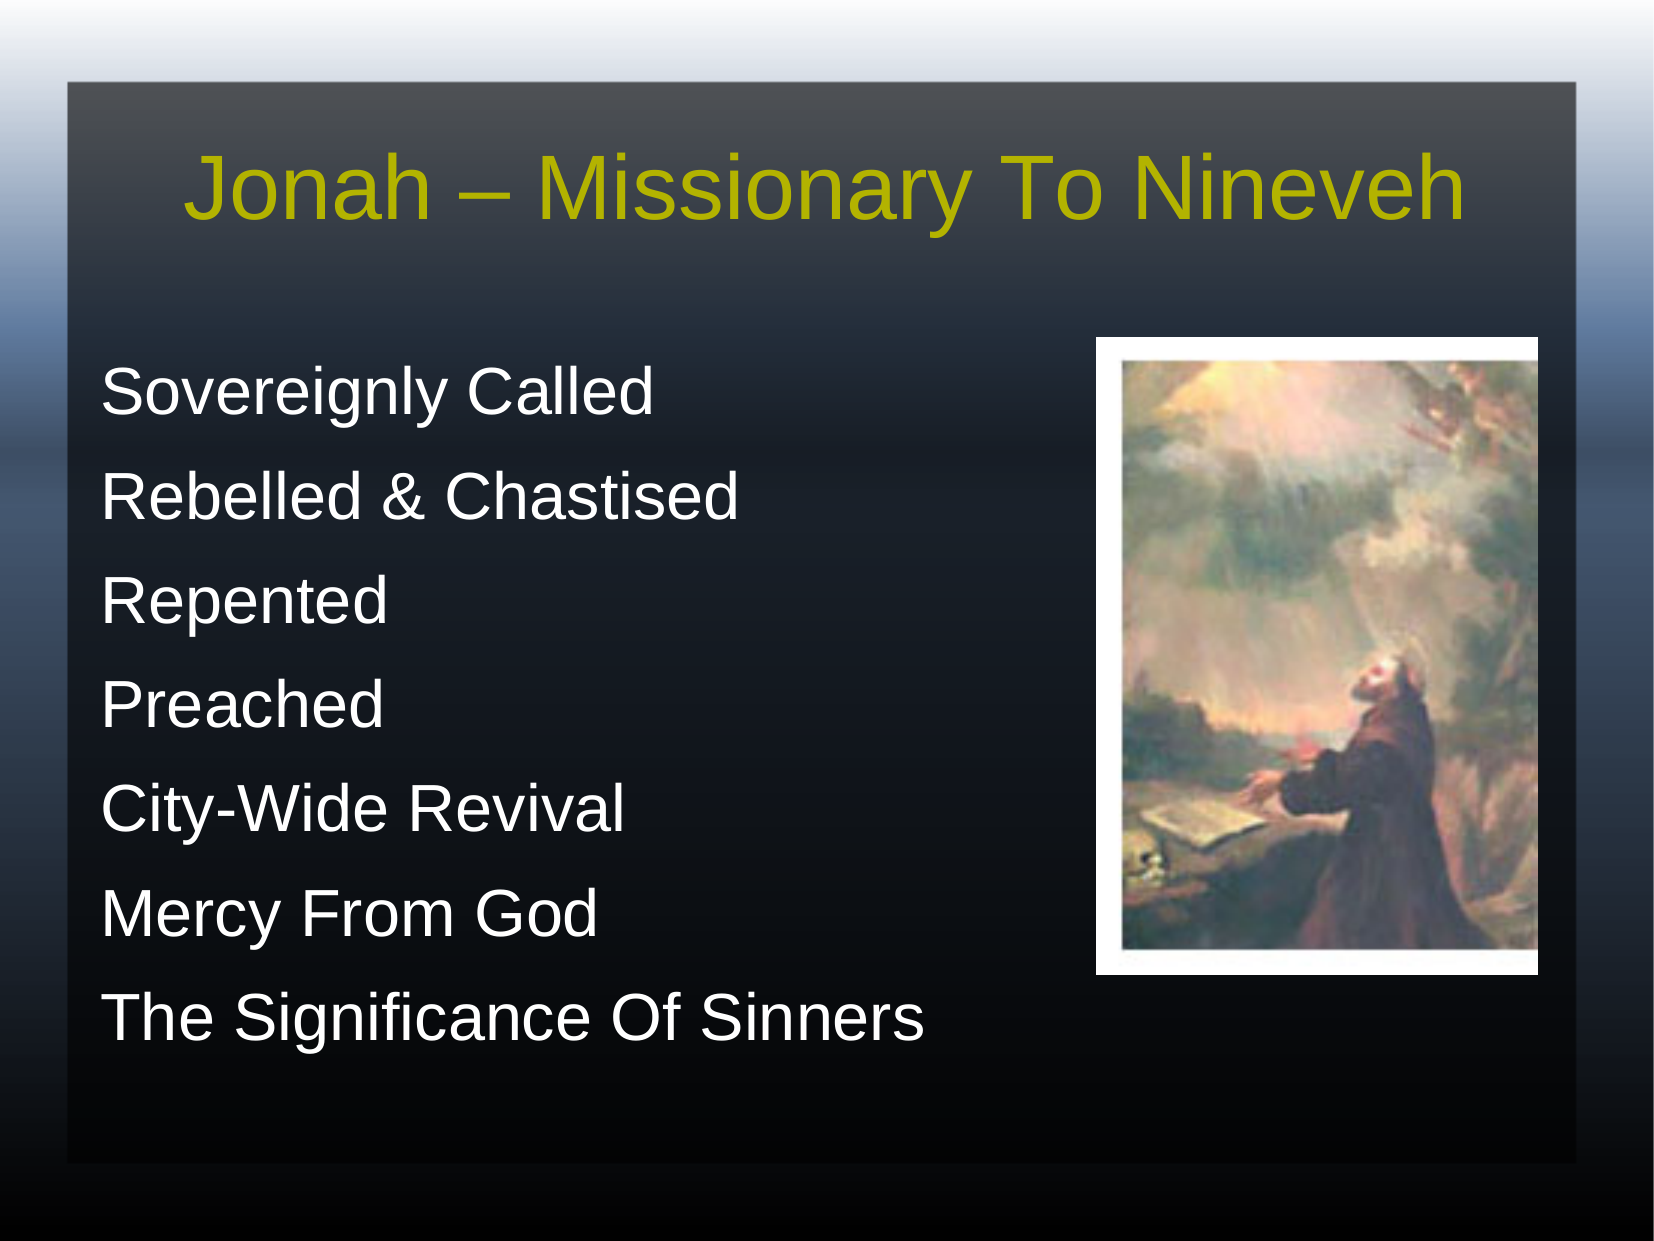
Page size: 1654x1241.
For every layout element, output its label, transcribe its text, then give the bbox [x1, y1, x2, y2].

title Jonah – Missionary To Nineveh [82, 92, 1571, 285]
list Sovereignly Called Rebelled & Chastised Repented Preached City-Wide Revival Mercy From God The Significance Of Sinners [82, 354, 1163, 1090]
picture [0, 0, 1654, 1241]
